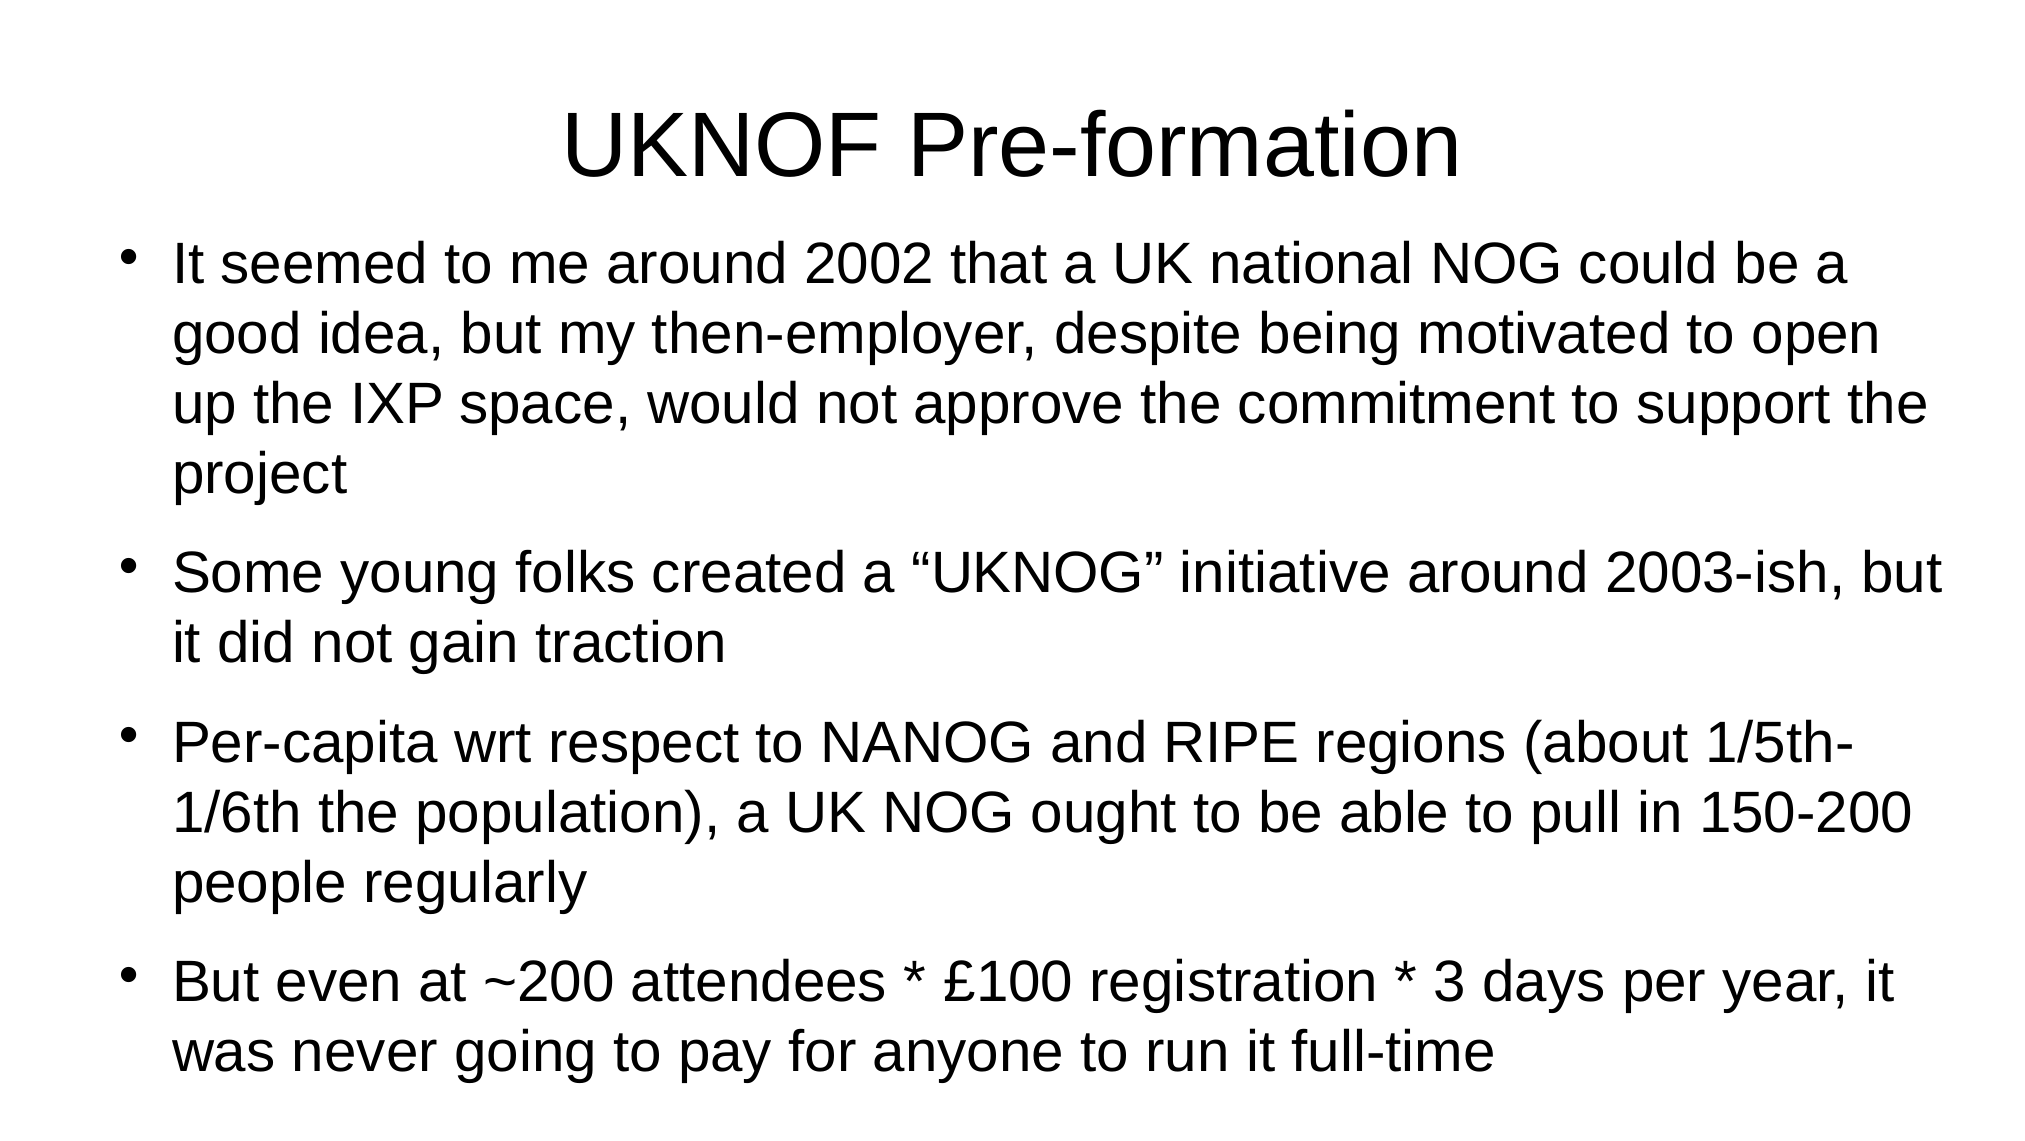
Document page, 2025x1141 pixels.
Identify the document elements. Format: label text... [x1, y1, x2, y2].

title UKNOF Pre-formation [101, 45, 1923, 224]
list It seemed to me around 2002 that a UK national NOG could be a good idea, but my then-employer, despite being motivated to open up the IXP space, would not approve the commitment to support the project Some young folks created a “UKNOG” initiative around 2003-ish, but it did not gain traction Per-capita wrt respect to NANOG and RIPE regions (about 1/5th-1/6th the population), a UK NOG ought to be able to pull in 150-200 people regularly But even at ~200 attendees * £100 registration * 3 days per year, it was never going to pay for anyone to run it full-time [101, 224, 1950, 886]
